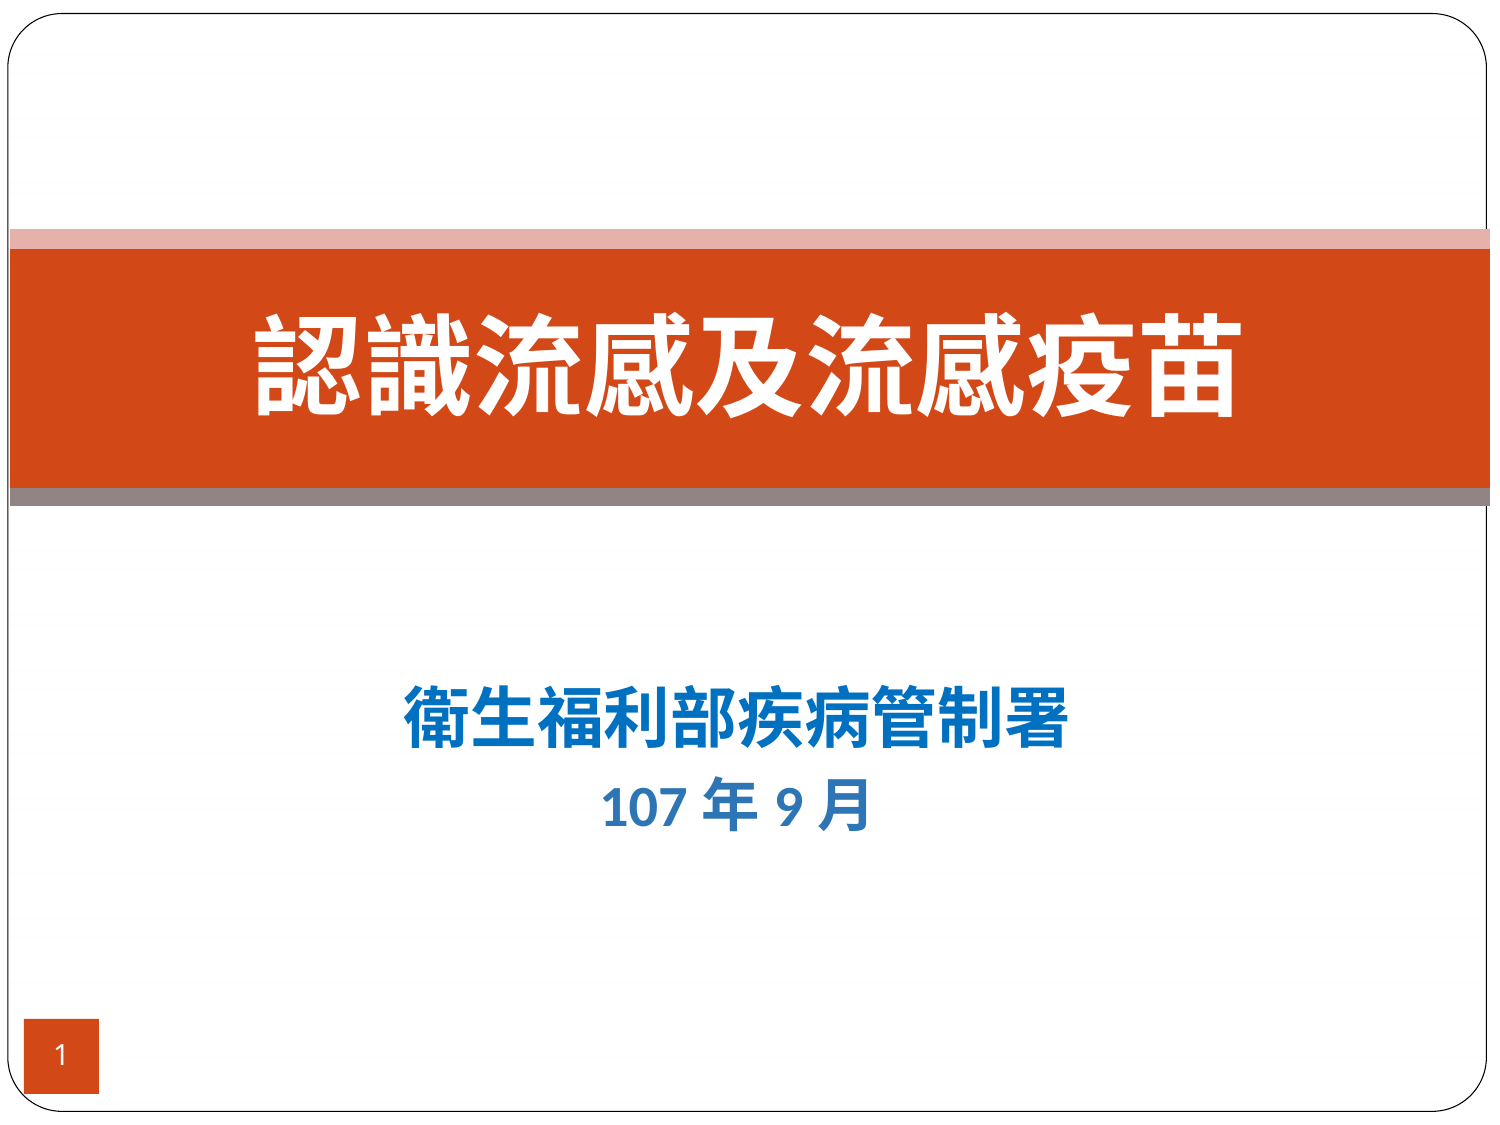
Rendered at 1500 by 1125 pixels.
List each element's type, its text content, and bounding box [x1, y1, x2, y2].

subtitle 衛生福利部疾病管制署 107年9月 [212, 668, 1263, 882]
title 認識流感及流感疫苗 [75, 247, 1426, 489]
text_box [23, 1018, 99, 1094]
